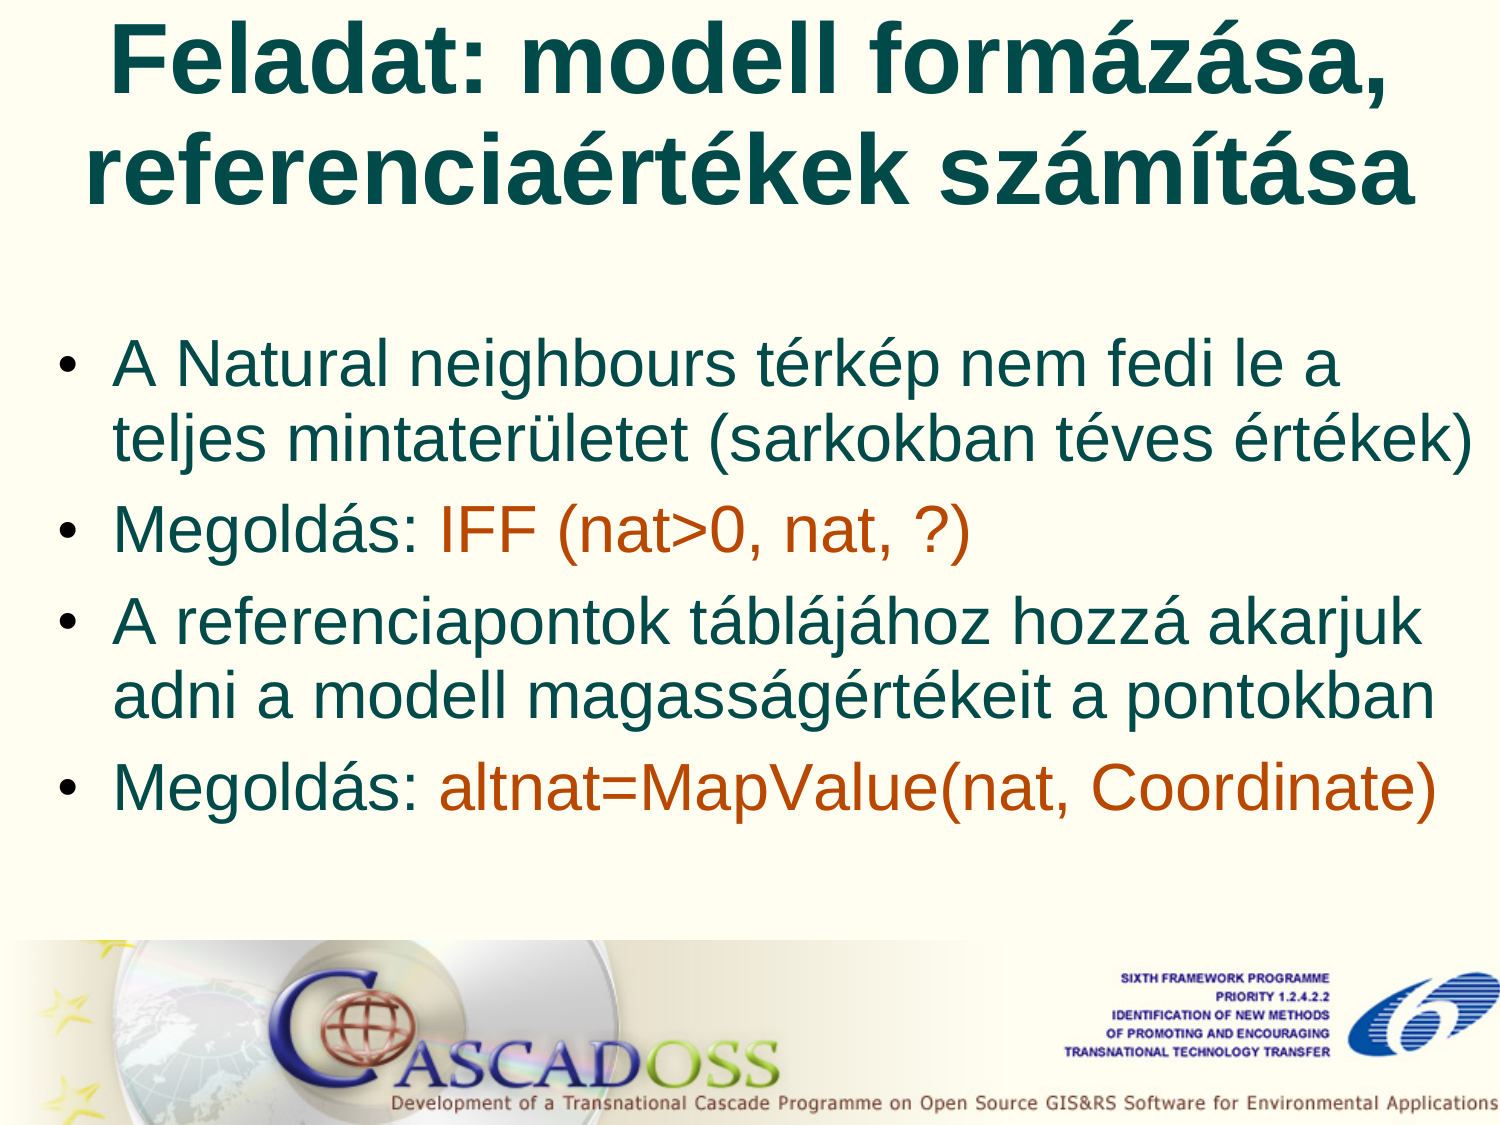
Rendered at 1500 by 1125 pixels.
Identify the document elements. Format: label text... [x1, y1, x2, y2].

list A Natural neighbours térkép nem fedi le a teljes mintaterületet (sarkokban téves értékek) Megoldás: IFF (nat>0, nat, ?) A referenciapontok táblájához hozzá akarjuk adni a modell magasságértékeit a pontokban Megoldás: altnat=MapValue(nat, Coordinate) [0, 326, 1500, 857]
title Feladat: modell formázása, referenciaértékek számítása [75, 2, 1425, 227]
picture [0, 940, 1500, 1125]
